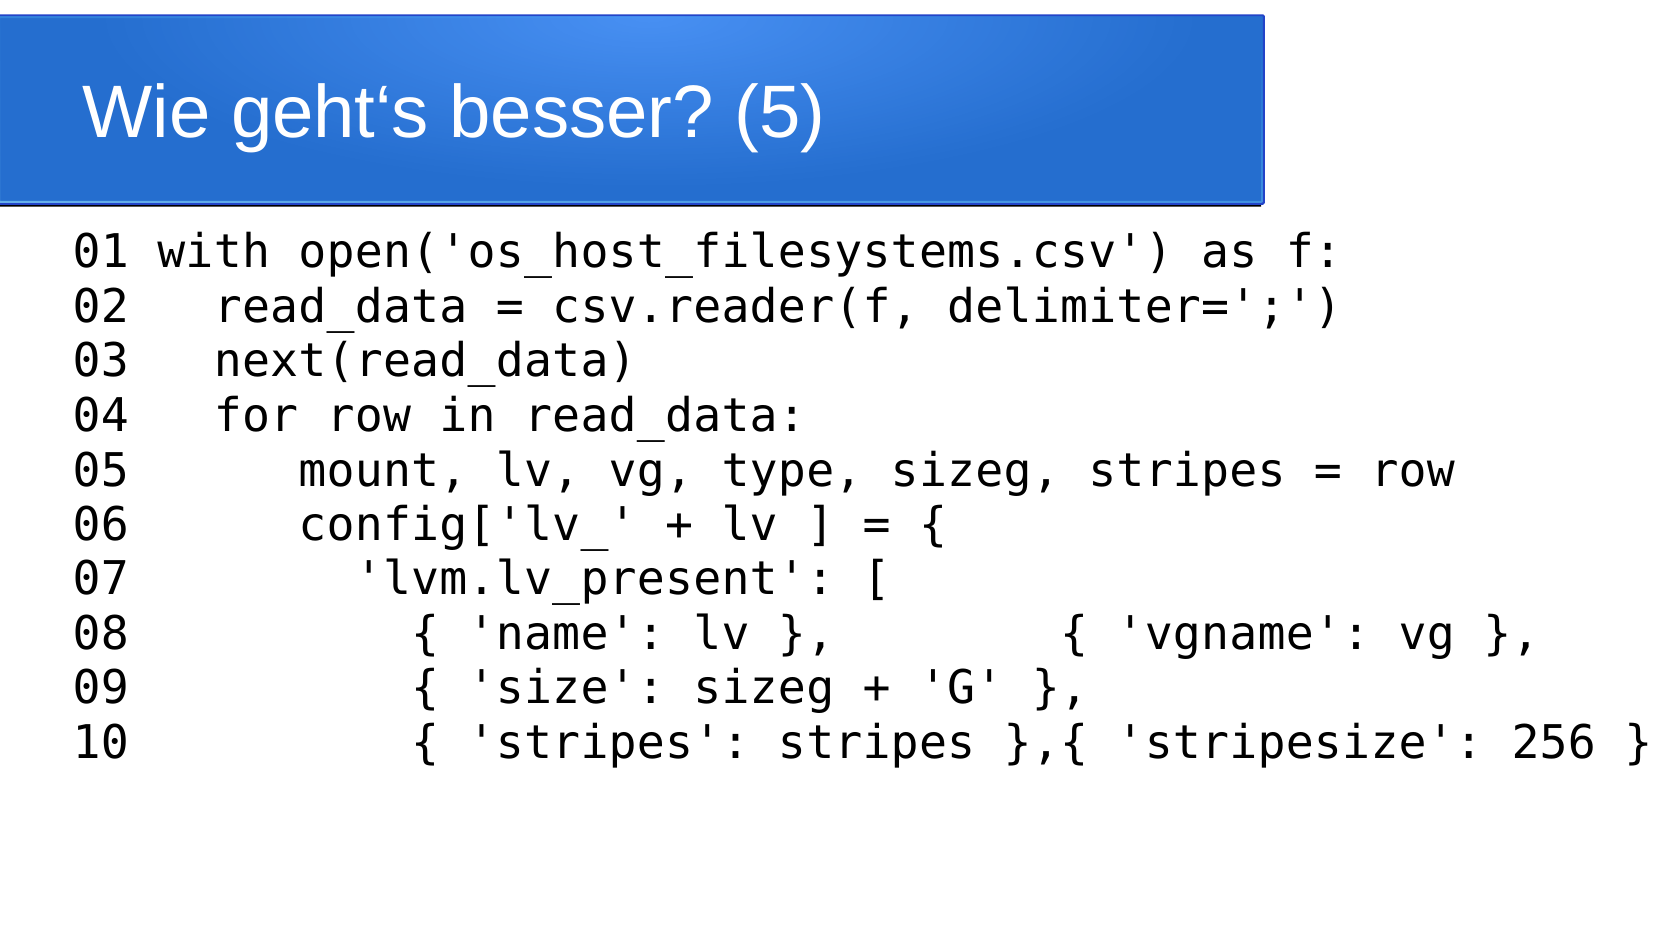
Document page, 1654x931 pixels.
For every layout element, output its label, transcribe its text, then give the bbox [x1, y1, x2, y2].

title Wie geht‘s besser? (5) [82, 35, 1235, 189]
list 01 with open('os_host_filesystems.csv') as f: 02 read_data = csv.reader(f, delimiter=';') 03 next(read_data) 04 for row in read_data: 05 mount, lv, vg, type, sizeg, stripes = row 06 config['lv_' + lv ] = { 07 'lvm.lv_present': [ 08 { 'name': lv }, { 'vgname': vg }, 09 { 'size': sizeg + 'G' }, 10 { 'stripes': stripes },{ 'stripesize': 256 } [11, 224, 1654, 875]
